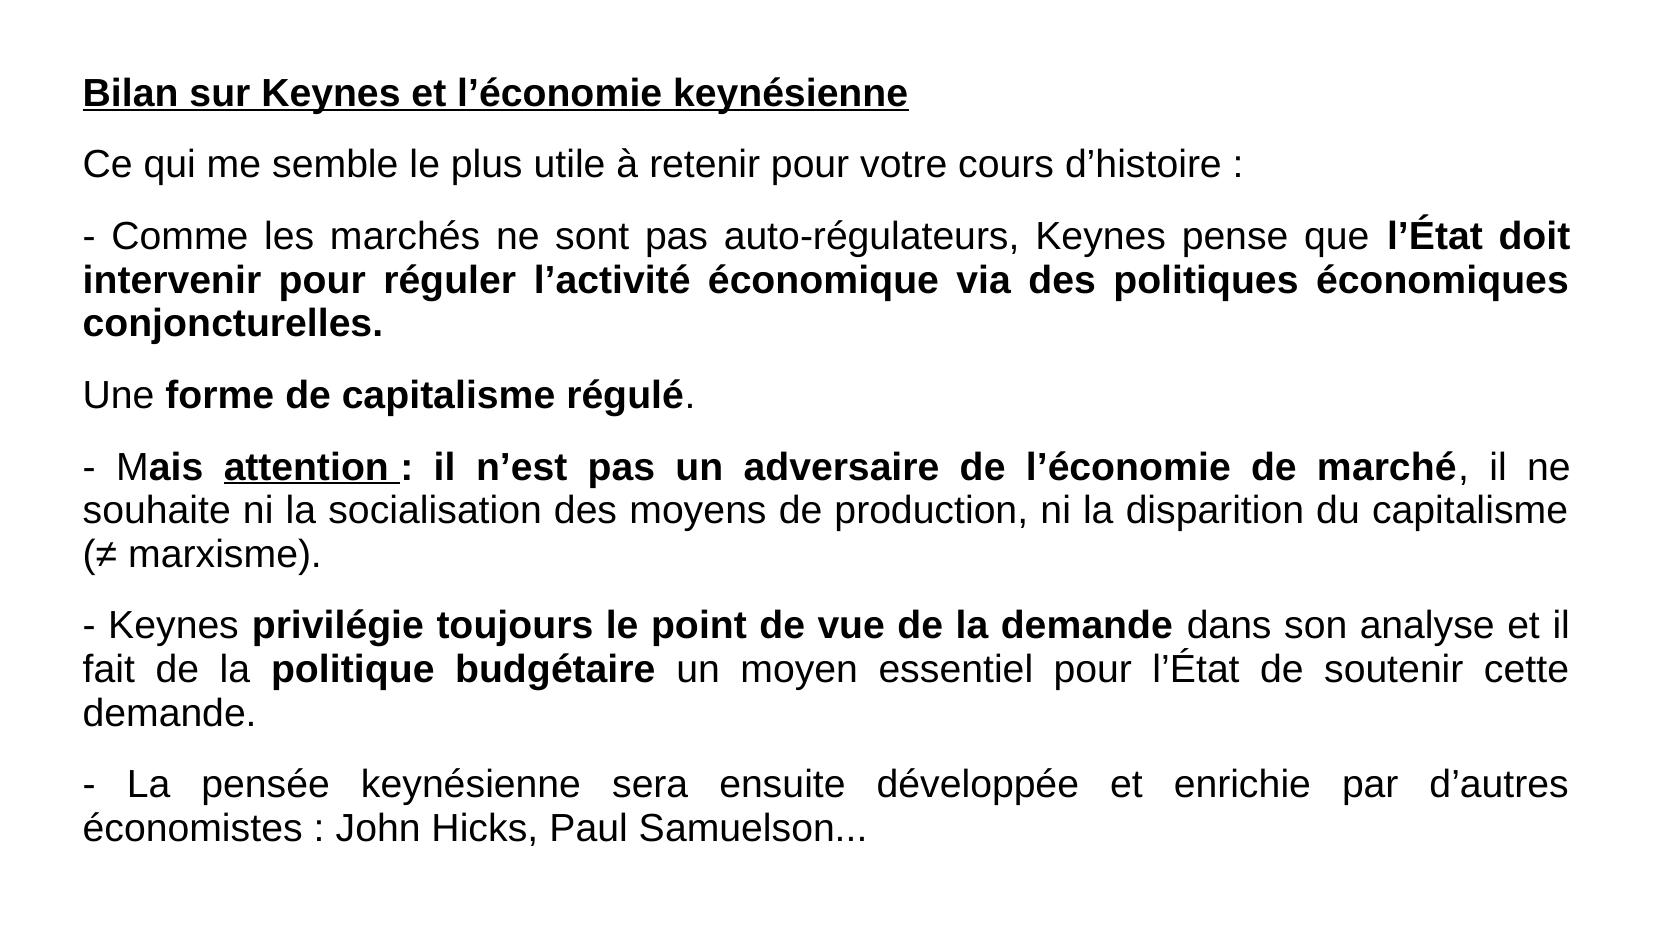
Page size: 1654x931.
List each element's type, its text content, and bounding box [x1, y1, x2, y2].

list Bilan sur Keynes et l’économie keynésienne Ce qui me semble le plus utile à retenir pour votre cours d’histoire : - Comme les marchés ne sont pas auto-régulateurs, Keynes pense que l’État doit intervenir pour réguler l’activité économique via des politiques économiques conjoncturelles. Une forme de capitalisme régulé. - Mais attention : il n’est pas un adversaire de l’économie de marché, il ne souhaite ni la socialisation des moyens de production, ni la disparition du capitalisme (≠ marxisme). - Keynes privilégie toujours le point de vue de la demande dans son analyse et il fait de la politique budgétaire un moyen essentiel pour l’État de soutenir cette demande. - La pensée keynésienne sera ensuite développée et enrichie par d’autres économistes : John Hicks, Paul Samuelson... [82, 70, 1571, 851]
